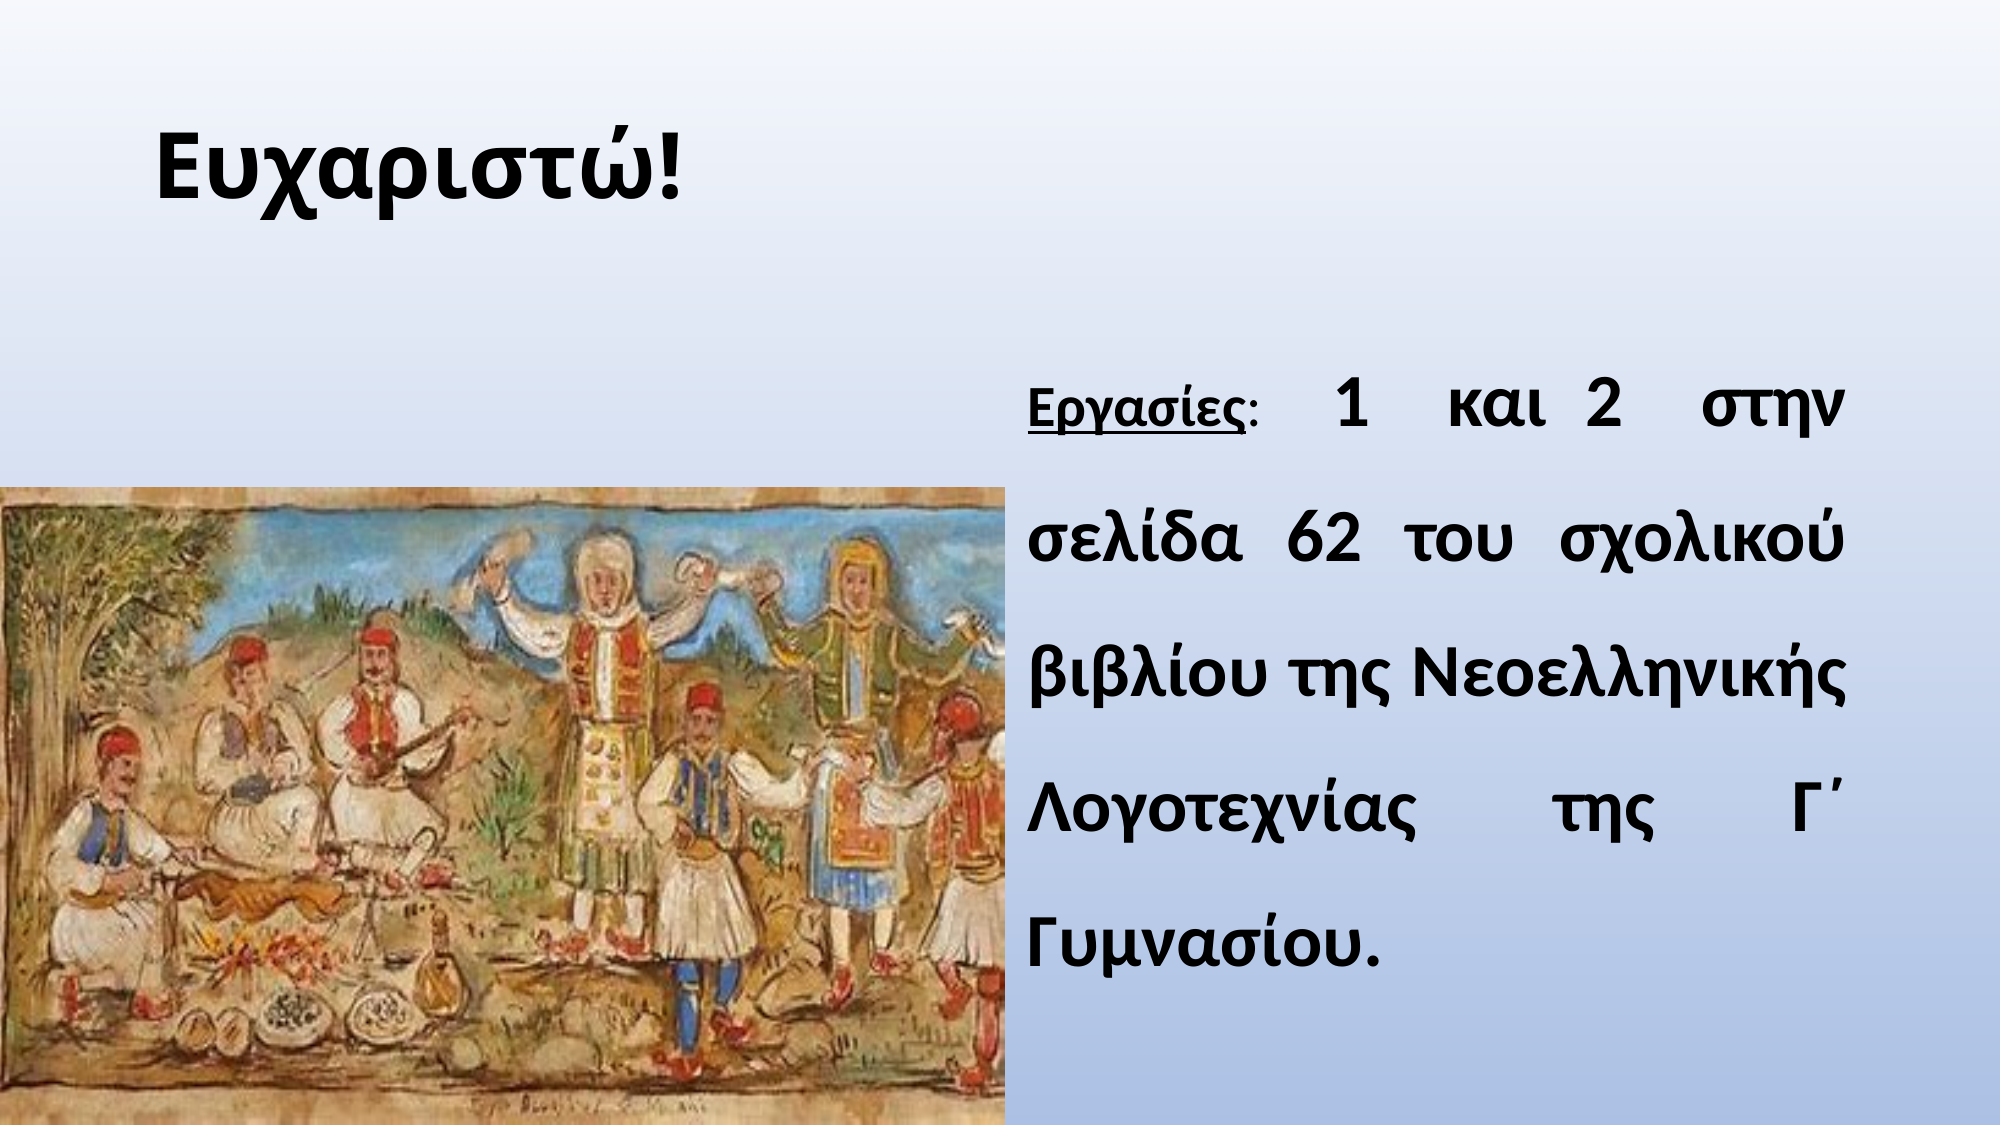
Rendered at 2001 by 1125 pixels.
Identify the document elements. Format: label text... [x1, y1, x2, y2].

title Ευχαριστώ! [137, 59, 1863, 278]
picture [0, 487, 1005, 1125]
list Εργασίες: 1 και 2 στην σελίδα 62 του σχολικού βιβλίου της Νεοελληνικής Λογοτεχνίας της Γ΄ Γυμνασίου. [1012, 299, 1863, 1014]
